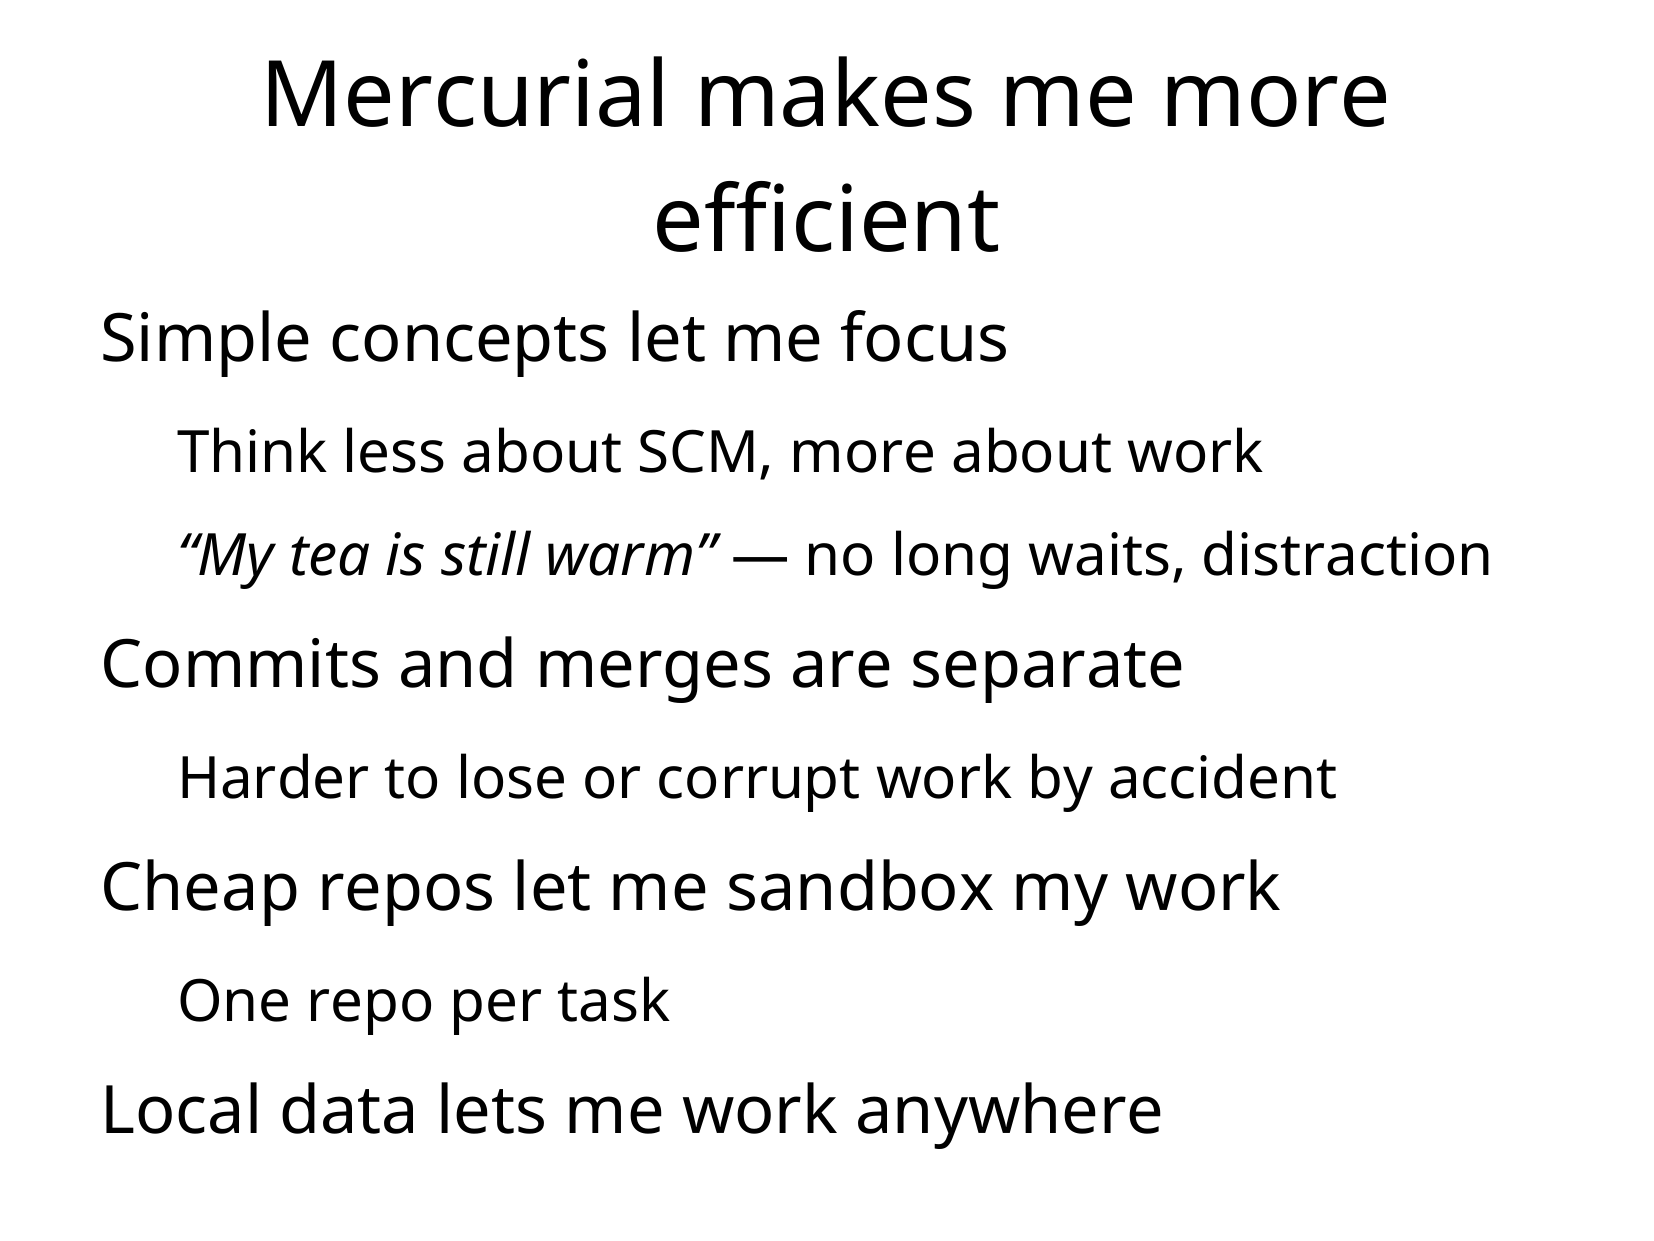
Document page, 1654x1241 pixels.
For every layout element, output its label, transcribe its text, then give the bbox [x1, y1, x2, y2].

list Simple concepts let me focus Think less about SCM, more about work “My tea is still warm” — no long waits, distraction Commits and merges are separate Harder to lose or corrupt work by accident Cheap repos let me sandbox my work One repo per task Local data lets me work anywhere [82, 290, 1571, 1109]
title Mercurial makes me more efficient [82, 49, 1571, 257]
